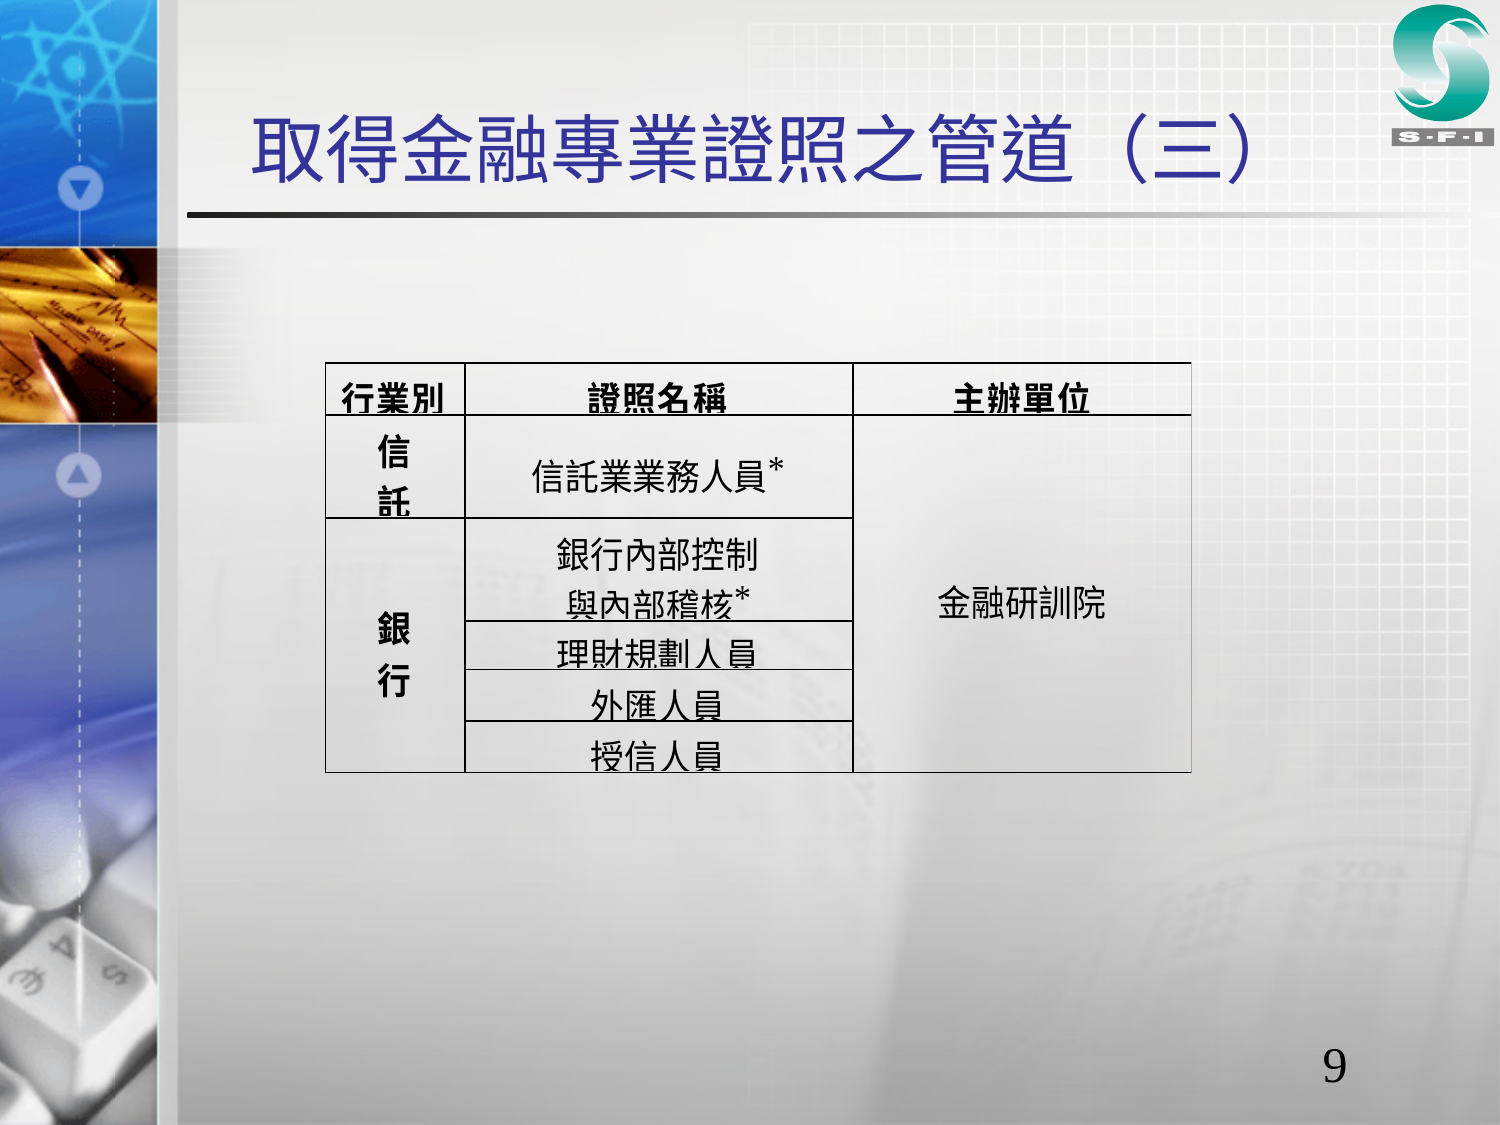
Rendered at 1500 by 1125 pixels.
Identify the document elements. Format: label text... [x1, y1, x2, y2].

title 取得金融專業證照之管道（三） [188, 101, 1363, 201]
picture [0, 0, 1500, 1125]
chart [324, 362, 1193, 774]
